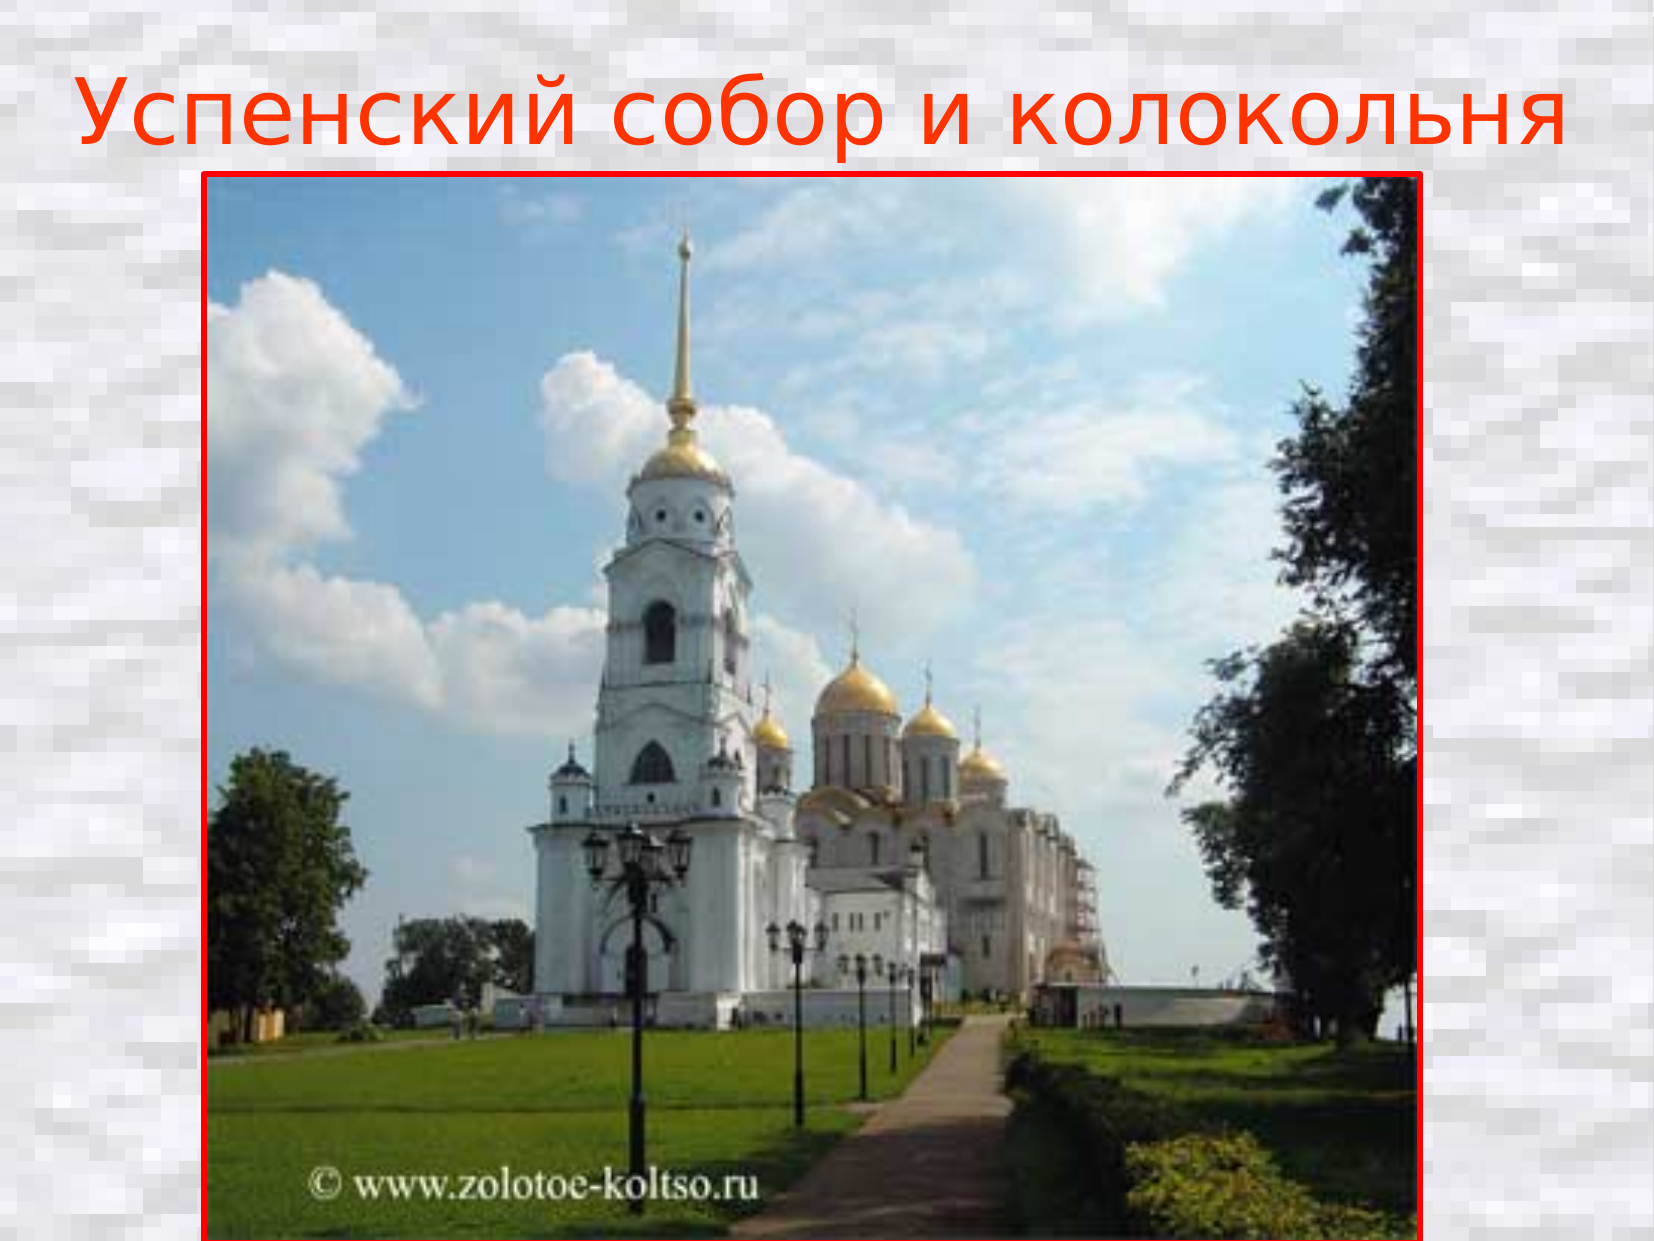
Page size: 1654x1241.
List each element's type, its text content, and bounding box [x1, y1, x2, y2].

picture [0, 0, 1654, 1241]
text_box Успенский собор и колокольня [59, 59, 1617, 167]
picture [206, 177, 1418, 1241]
